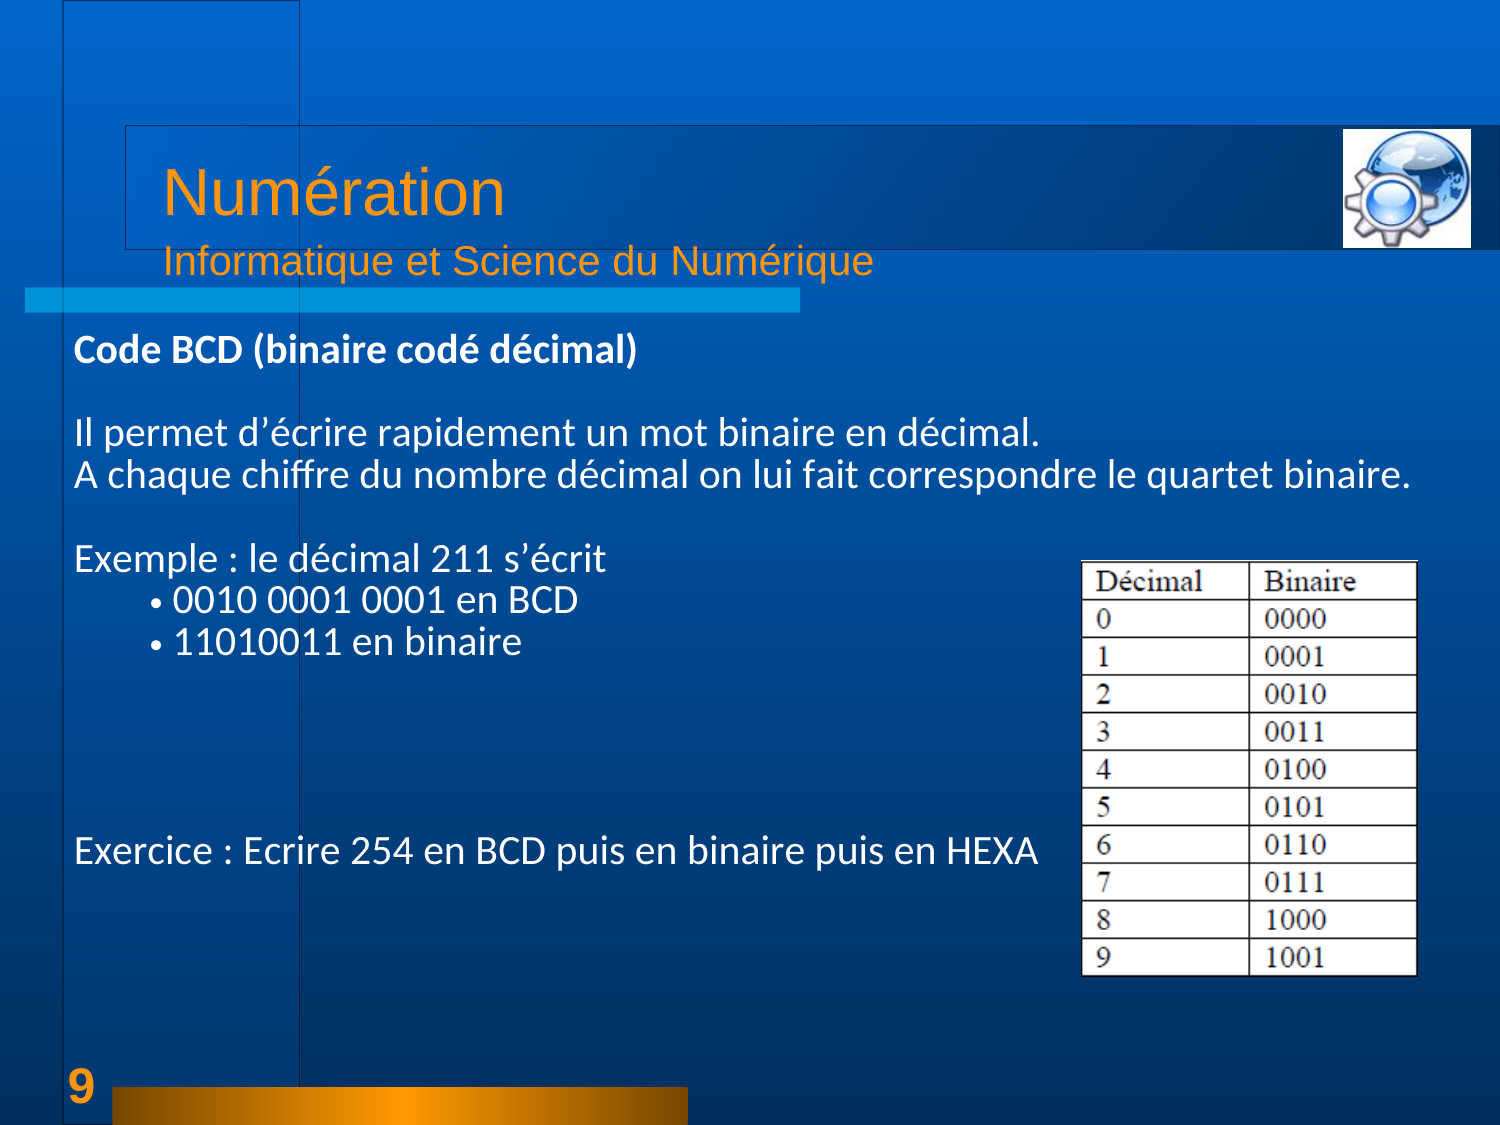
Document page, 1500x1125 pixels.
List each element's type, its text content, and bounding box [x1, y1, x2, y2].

picture [1343, 129, 1471, 248]
picture [1081, 560, 1418, 977]
text_box Code BCD (binaire codé décimal) Il permet d’écrire rapidement un mot binaire en décimal. A chaque chiffre du nombre décimal on lui fait correspondre le quartet binaire. Exemple : le décimal 211 s’écrit 0010 0001 0001 en BCD 11010011 en binaire Exercice : Ecrire 254 en BCD puis en binaire puis en HEXA [59, 324, 1477, 1003]
